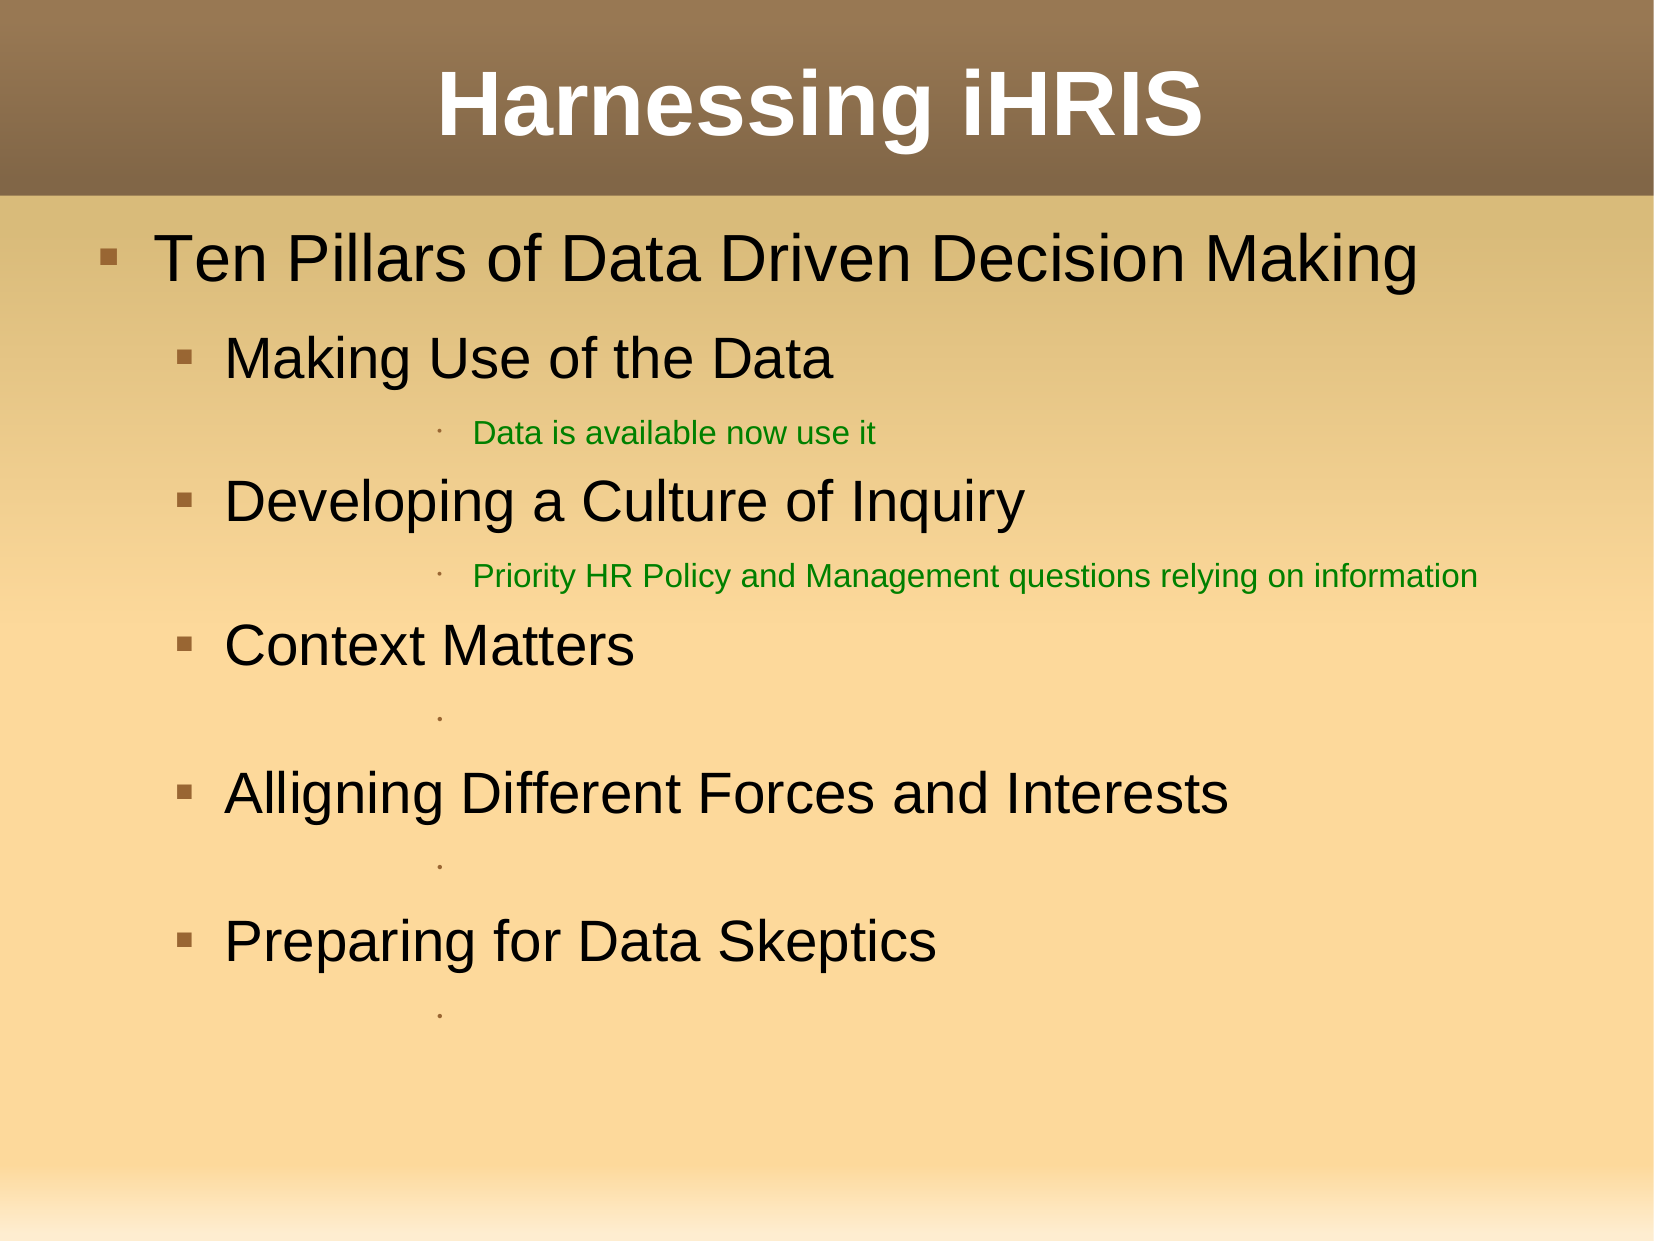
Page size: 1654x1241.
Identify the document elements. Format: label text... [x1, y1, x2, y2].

list Ten Pillars of Data Driven Decision Making Making Use of the Data Data is available now use it Developing a Culture of Inquiry Priority HR Policy and Management questions relying on information Context Matters Alligning Different Forces and Interests Preparing for Data Skeptics [82, 221, 1571, 1123]
title Harnessing iHRIS [76, 7, 1565, 200]
picture [0, 0, 1654, 1241]
